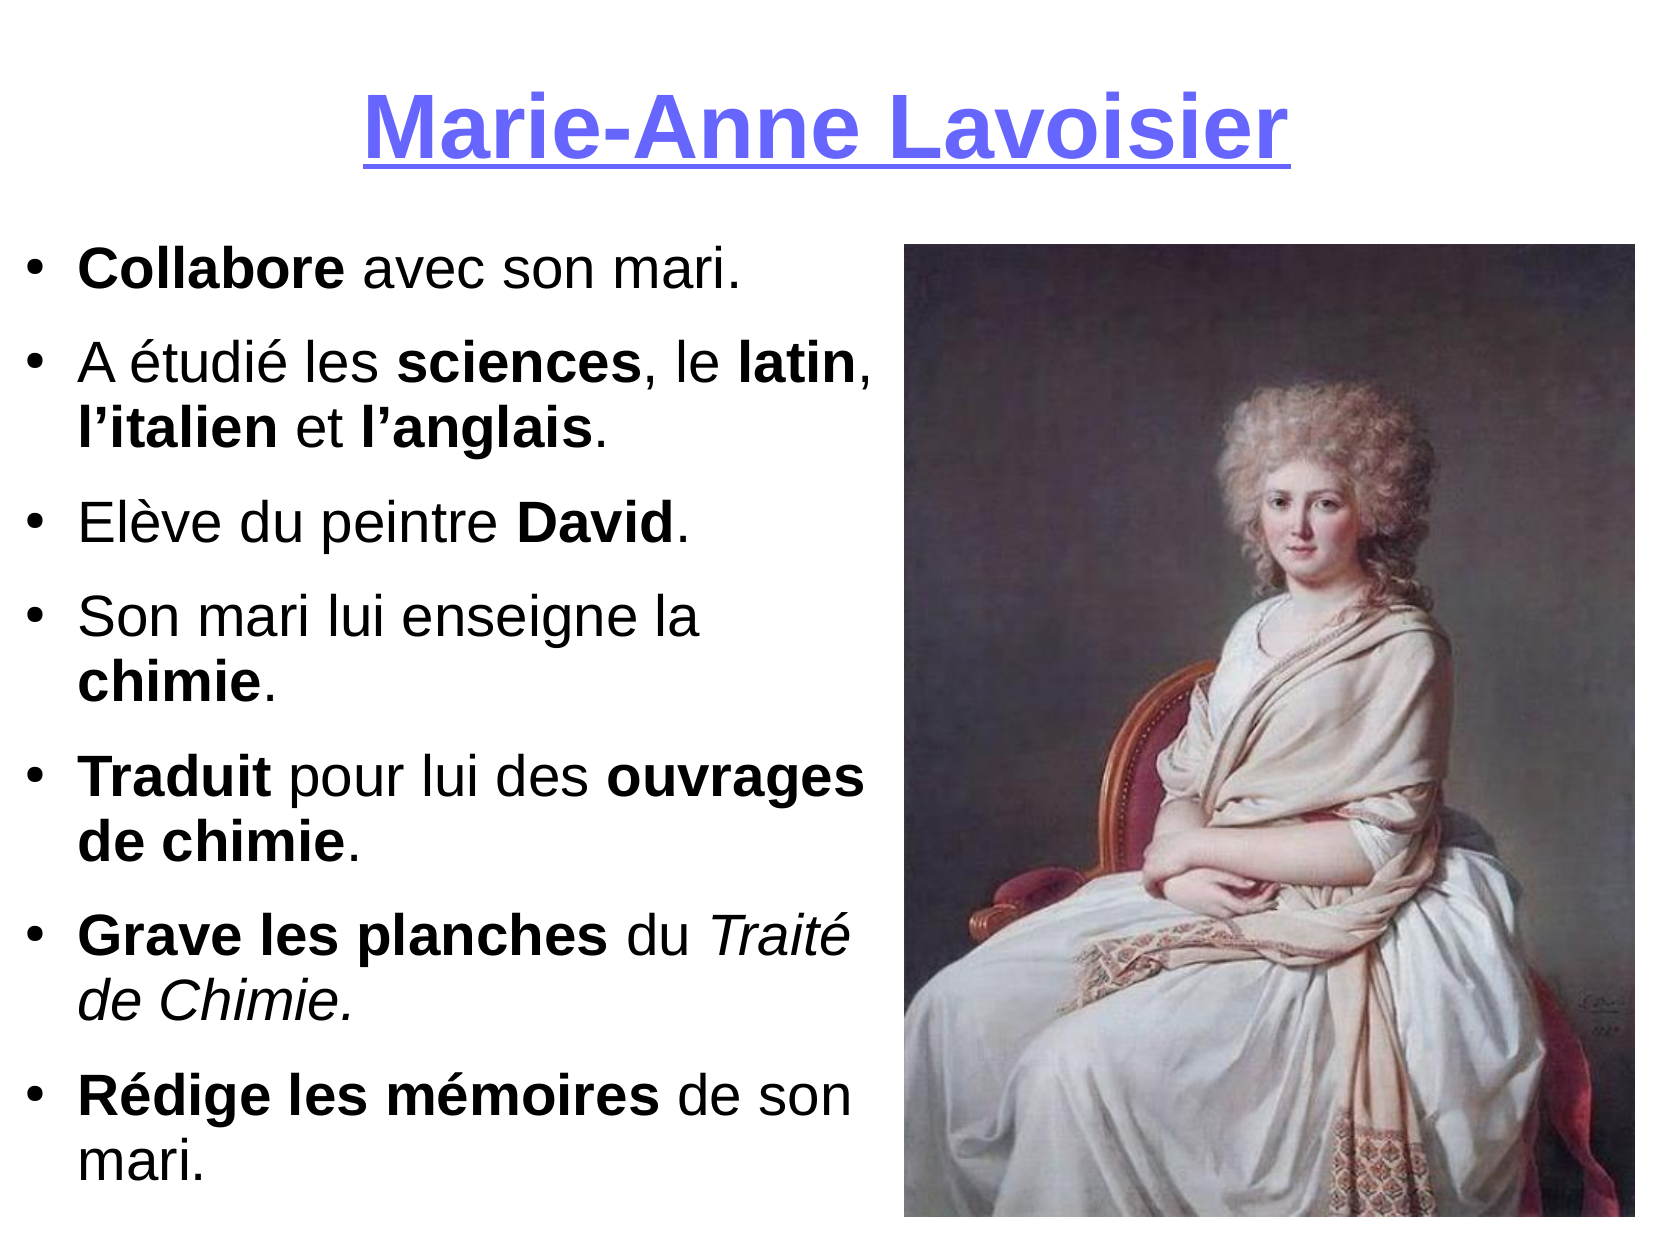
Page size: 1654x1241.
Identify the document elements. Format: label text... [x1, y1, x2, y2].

list Collabore avec son mari. A étudié les sciences, le latin, l’italien et l’anglais. Elève du peintre David. Son mari lui enseigne la chimie. Traduit pour lui des ouvrages de chimie. Grave les planches du Traité de Chimie. Rédige les mémoires de son mari. [6, 235, 905, 1241]
title Marie-Anne Lavoisier [82, 23, 1571, 231]
picture [904, 244, 1635, 1217]
